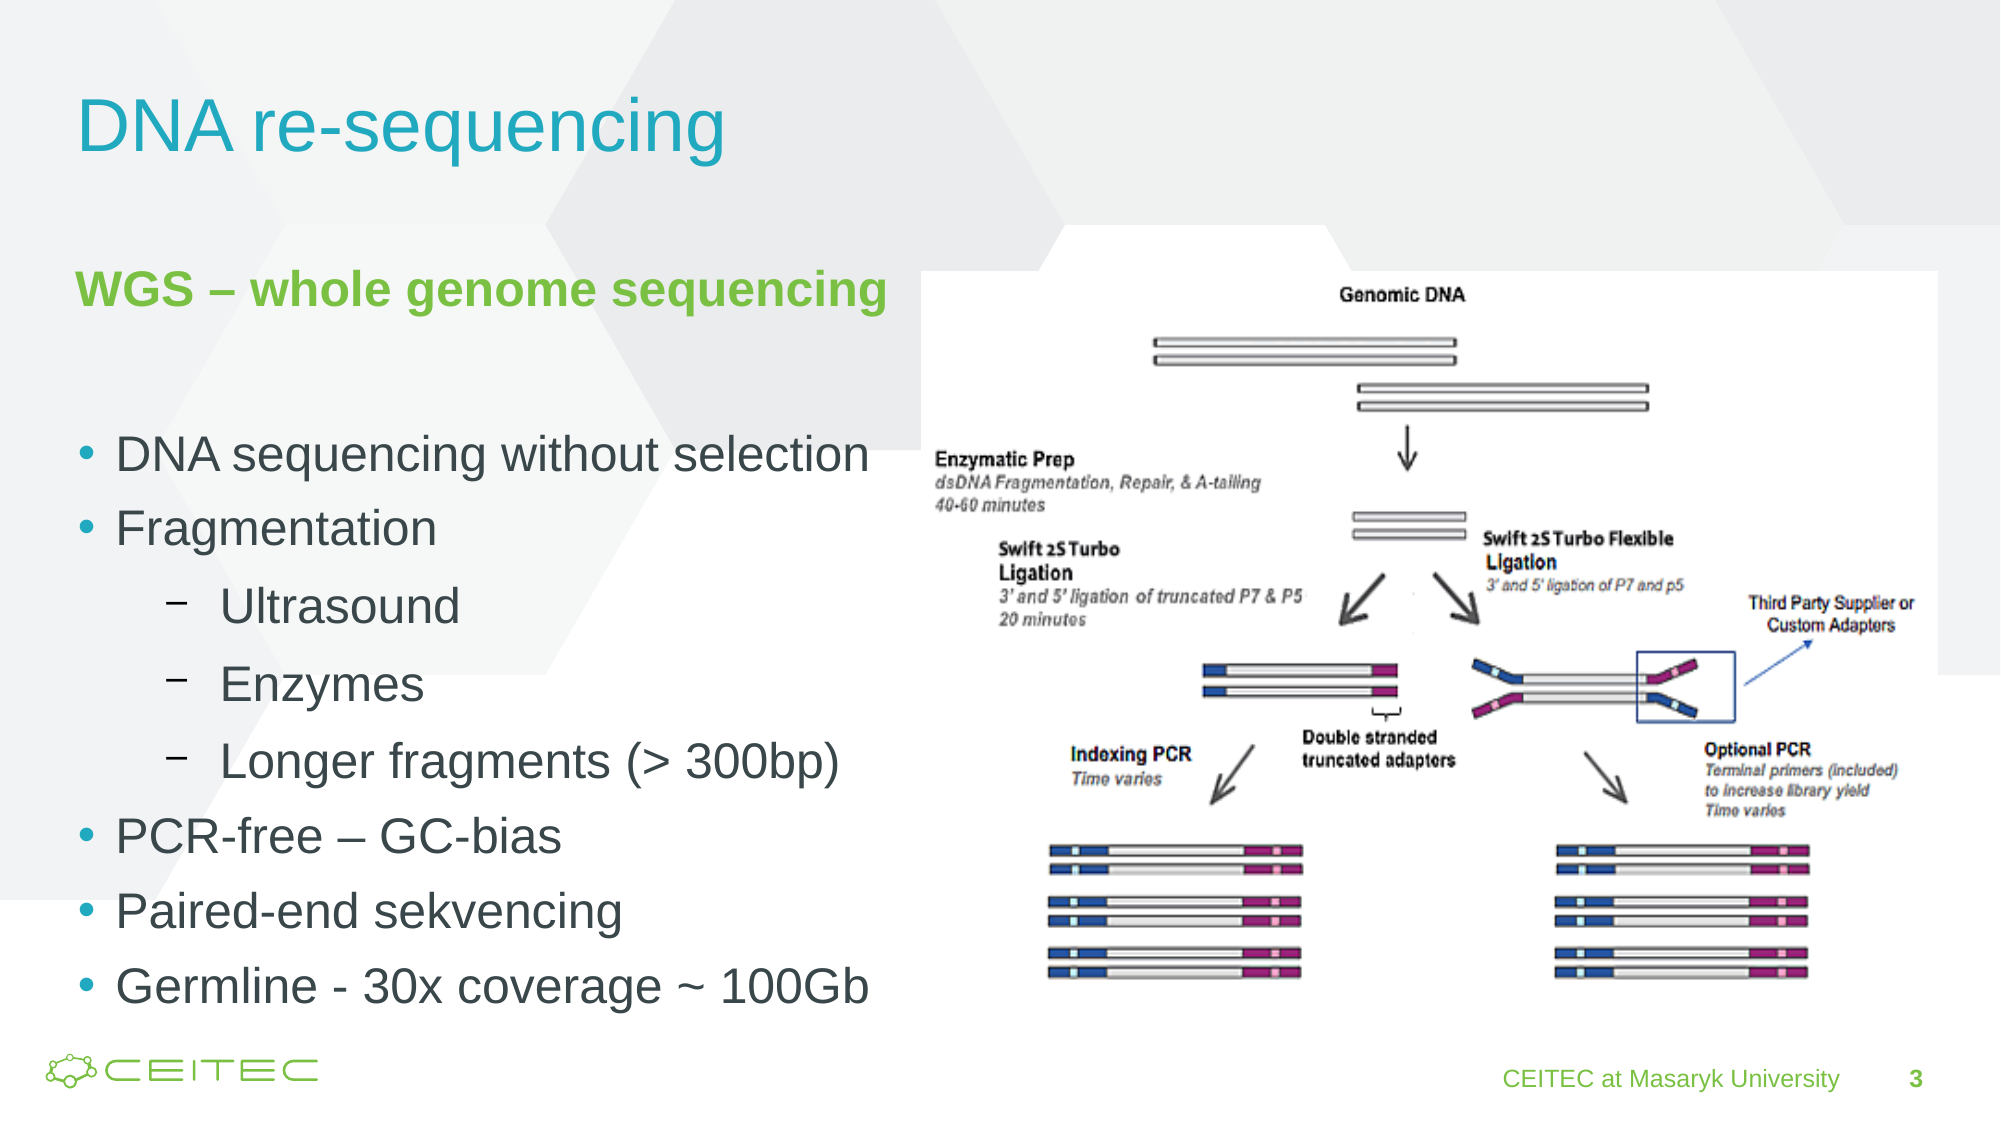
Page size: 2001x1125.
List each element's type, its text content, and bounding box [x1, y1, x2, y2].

picture [921, 271, 1938, 1007]
list DNA sequencing without selection Fragmentation Ultrasound Enzymes Longer fragments (> 300bp) PCR-free – GC-bias Paired-end sekvencing Germline - 30x coverage ~ 100Gb [77, 427, 921, 597]
footer CEITEC at Masaryk University [546, 1057, 1840, 1093]
slide_number <číslo> [1840, 1057, 1924, 1093]
title DNA re-sequencing [76, 59, 1924, 196]
text_box WGS – whole genome sequencing [74, 246, 1922, 335]
